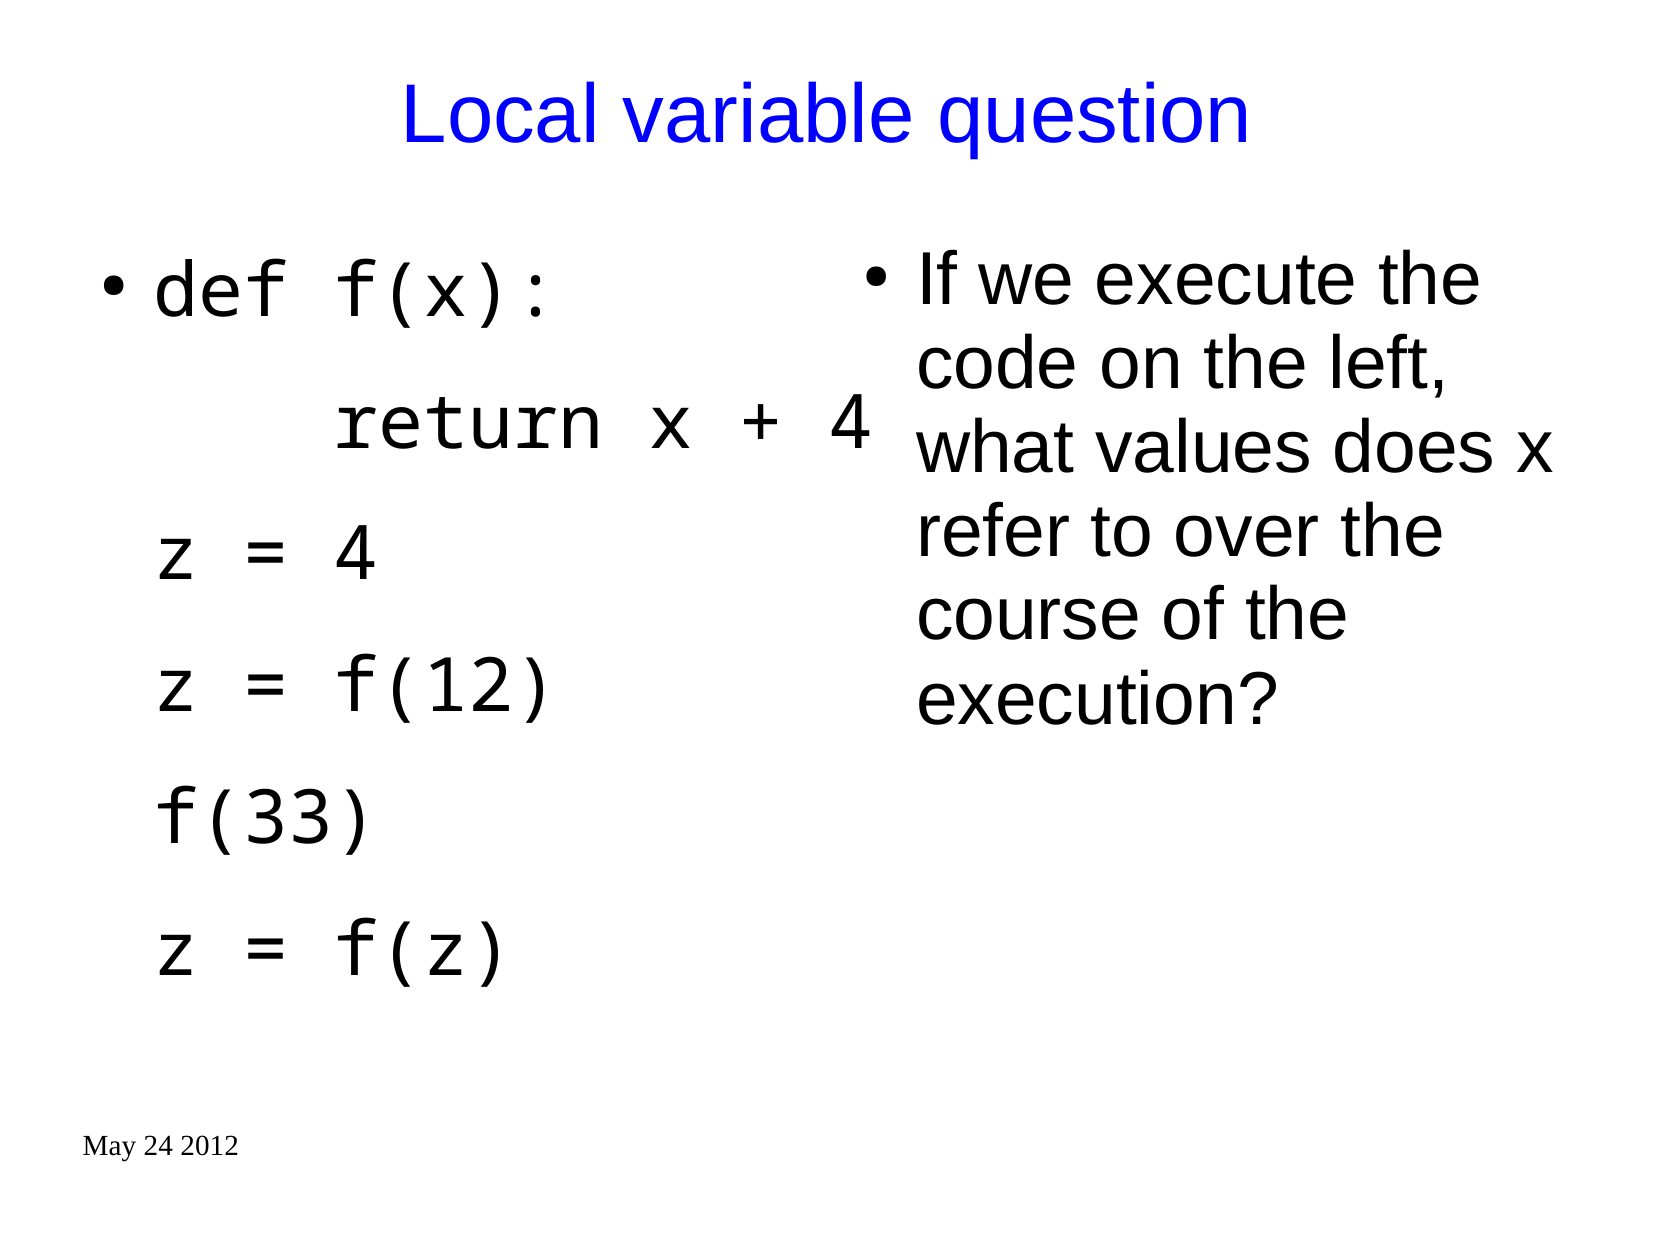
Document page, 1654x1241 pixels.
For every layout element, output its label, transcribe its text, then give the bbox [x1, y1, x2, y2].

list def f(x): return x + 4 z = 4 z = f(12) f(33) z = f(z) [82, 236, 845, 1109]
list If we execute the code on the left, what values does x refer to over the course of the execution? [845, 236, 1572, 1109]
title Local variable question [82, 49, 1571, 178]
